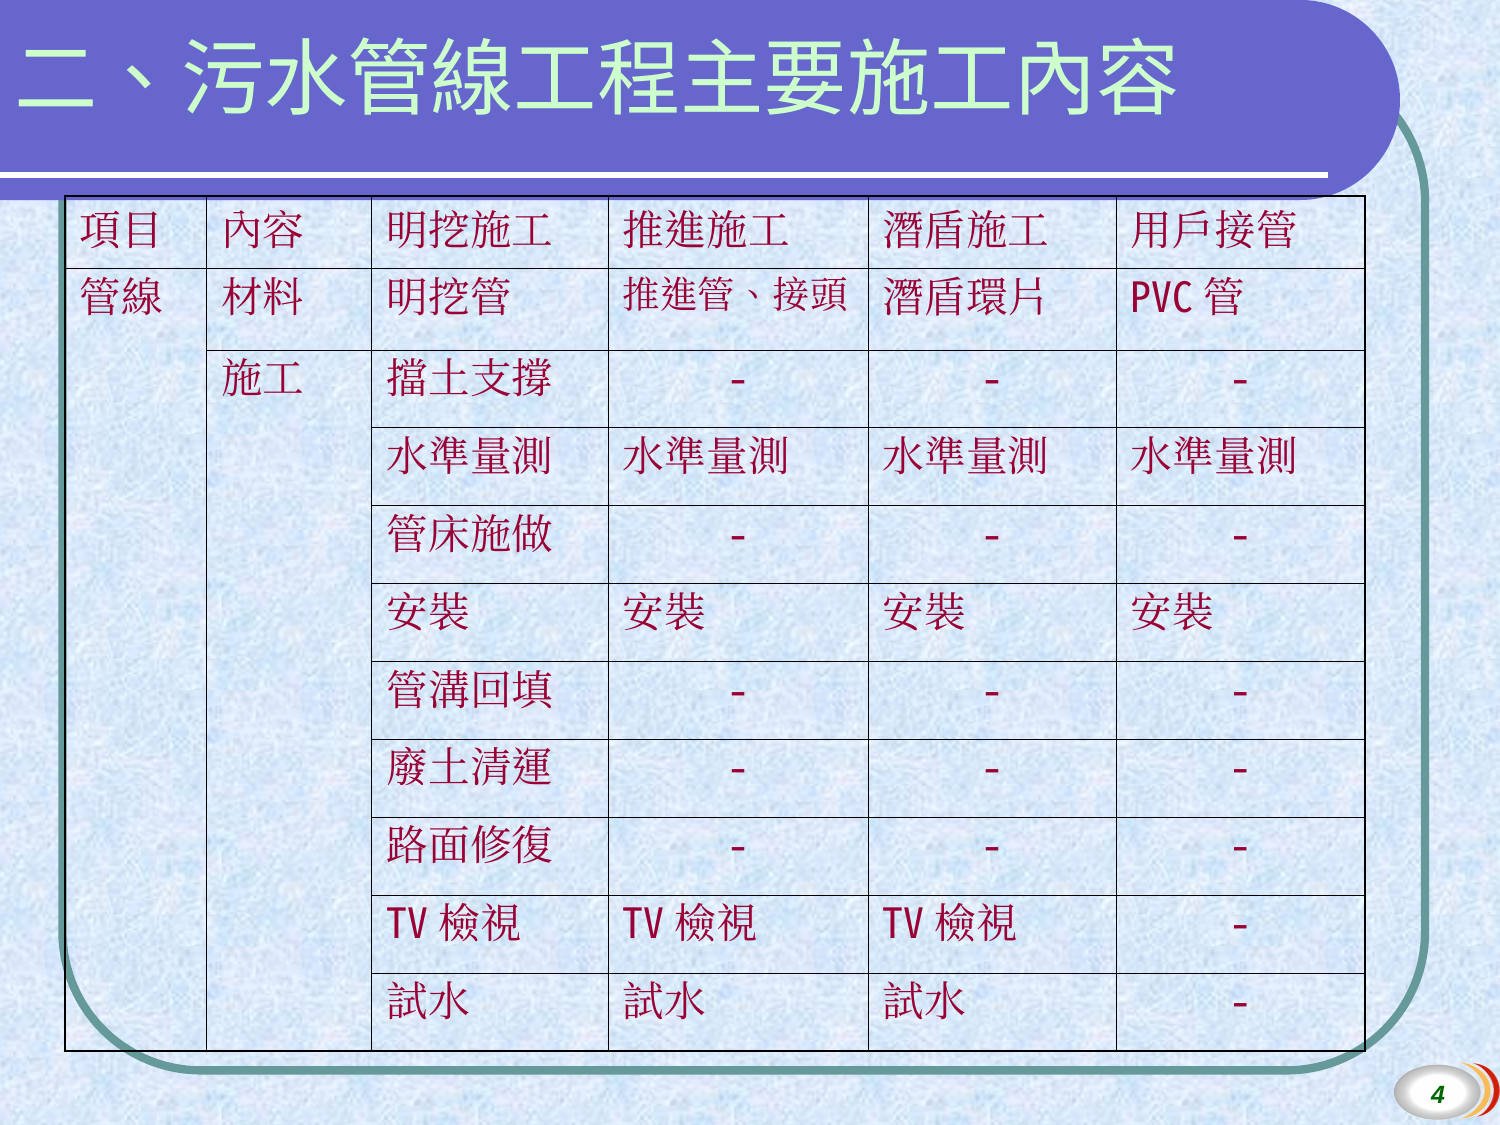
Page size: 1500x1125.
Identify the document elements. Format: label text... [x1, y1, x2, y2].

table_cell 水準量測 [372, 428, 608, 505]
table_cell - [1117, 351, 1364, 427]
table_cell - [609, 351, 868, 427]
table_cell 潛盾環片 [869, 269, 1116, 350]
table_cell - [869, 506, 1116, 583]
table_cell - [1117, 974, 1364, 1050]
table_cell - [609, 740, 868, 817]
table_cell 推進管、接頭 [609, 269, 868, 350]
table_cell - [869, 818, 1116, 895]
table_cell [207, 428, 371, 506]
table_cell [207, 506, 371, 584]
table_header 潛盾施工 [869, 197, 1116, 268]
table_cell 安裝 [609, 584, 868, 661]
picture [1335, 126, 1420, 1039]
table_cell 管床施做 [372, 506, 608, 583]
table_cell - [1117, 740, 1364, 817]
table_cell 水準量測 [1117, 428, 1364, 505]
table_cell 安裝 [869, 584, 1116, 661]
table_header 項目 [66, 197, 206, 268]
table_cell 明挖管 [372, 269, 608, 350]
table_cell PVC管 [1117, 269, 1364, 350]
table_cell - [869, 662, 1116, 739]
table_cell [207, 817, 371, 895]
table_cell 試水 [609, 974, 868, 1050]
table_cell - [609, 662, 868, 739]
table_cell 廢土清運 [372, 740, 608, 817]
table_cell [207, 739, 371, 817]
table_cell [66, 895, 206, 973]
table_cell - [869, 351, 1116, 427]
table_cell - [609, 818, 868, 895]
table_cell 管溝回填 [372, 662, 608, 739]
table_cell [66, 428, 206, 506]
title 二、污水管線工程主要施工內容 [0, 0, 1386, 150]
table_cell [66, 506, 206, 584]
table_cell 安裝 [372, 584, 608, 661]
table_cell [207, 584, 371, 661]
table_cell - [1117, 896, 1364, 973]
table_cell [207, 895, 371, 973]
table_cell 試水 [869, 974, 1116, 1050]
table_cell [66, 584, 206, 661]
table_cell - [609, 506, 868, 583]
table_cell [66, 350, 206, 428]
table_cell 試水 [372, 974, 608, 1050]
table_cell - [869, 740, 1116, 817]
table_cell 管線 [66, 269, 206, 350]
table_header 明挖施工 [372, 197, 608, 268]
table_cell - [1117, 818, 1364, 895]
table_cell TV檢視 [609, 896, 868, 973]
table_header 用戶接管 [1117, 197, 1364, 268]
table_cell 水準量測 [609, 428, 868, 505]
table_cell [66, 817, 206, 895]
table_header 內容 [207, 197, 371, 268]
table_cell [66, 661, 206, 739]
table_cell 安裝 [1117, 584, 1364, 661]
table_header 推進施工 [609, 197, 868, 268]
table_cell [66, 973, 206, 1050]
table_cell - [1117, 662, 1364, 739]
table_cell [66, 739, 206, 817]
table_cell 擋土支撐 [372, 351, 608, 427]
table_cell TV檢視 [372, 896, 608, 973]
picture [0, 0, 1500, 1125]
table_cell TV檢視 [869, 896, 1116, 973]
table_cell 施工 [207, 351, 371, 428]
table_cell - [1117, 506, 1364, 583]
table_cell 水準量測 [869, 428, 1116, 505]
table_cell [207, 661, 371, 739]
picture [143, 1052, 1344, 1066]
table_cell [207, 973, 371, 1050]
table_cell 材料 [207, 269, 371, 350]
table_cell 路面修復 [372, 818, 608, 895]
